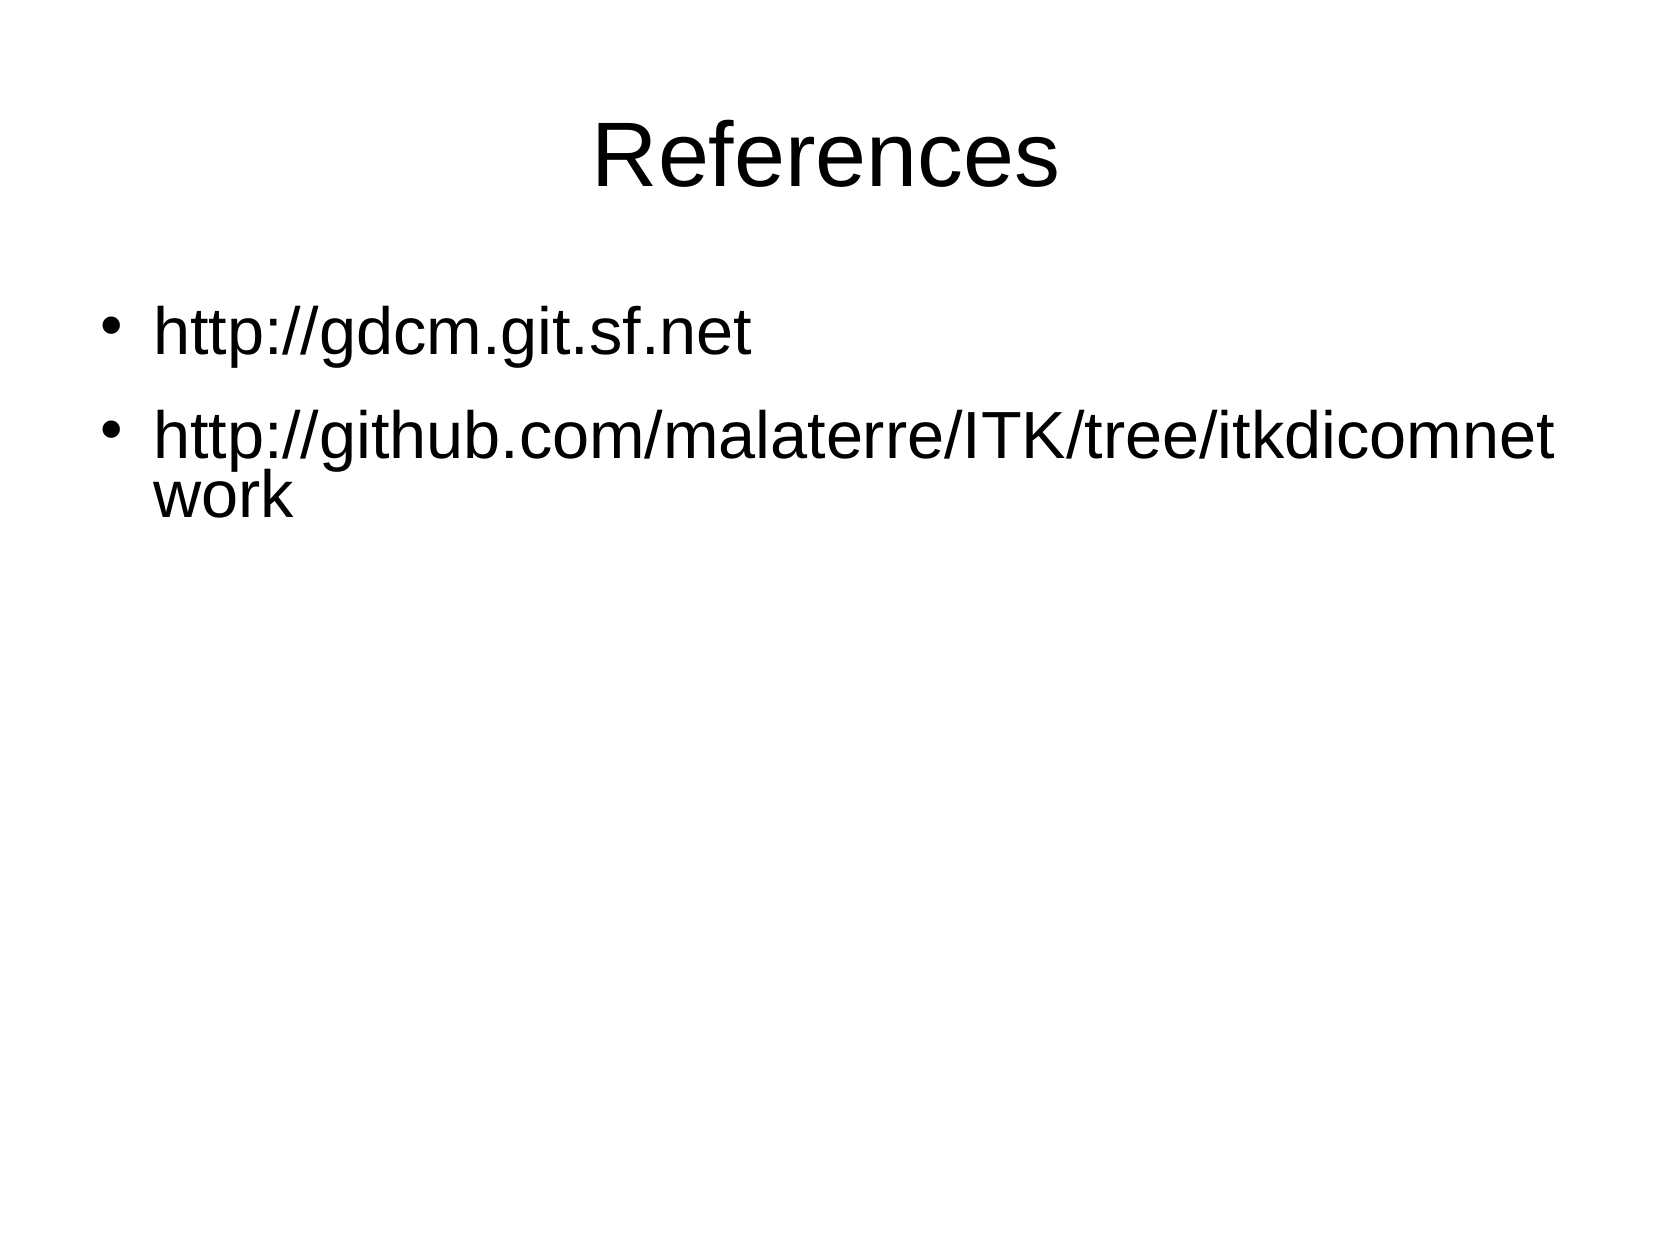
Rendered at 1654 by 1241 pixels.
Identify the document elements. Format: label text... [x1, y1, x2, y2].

title References [82, 56, 1571, 249]
list http://gdcm.git.sf.net http://github.com/malaterre/ITK/tree/itkdicomnetwork [82, 290, 1571, 1109]
